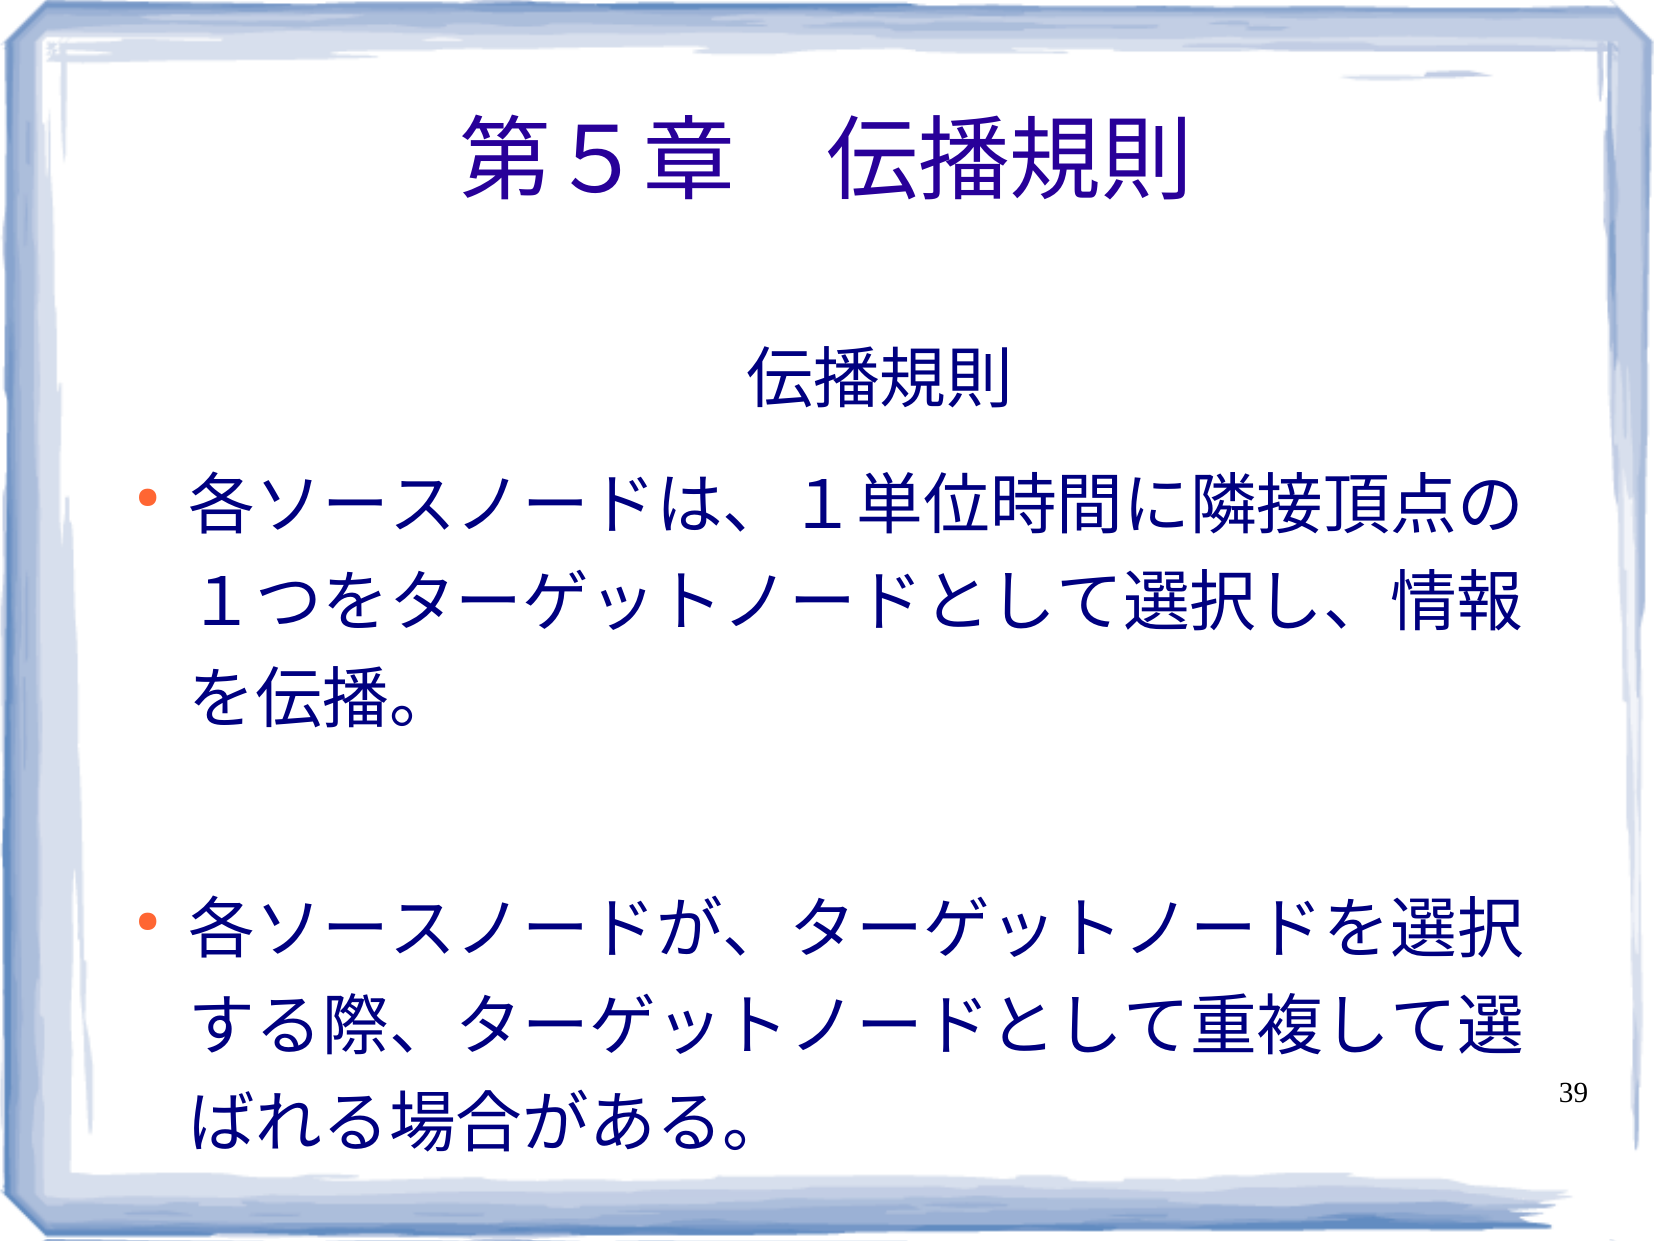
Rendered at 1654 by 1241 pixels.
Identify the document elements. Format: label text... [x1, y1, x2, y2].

list 伝播規則 各ソースノードは、１単位時間に隣接頂点の１つをターゲットノードとして選択し、情報を伝播。 各ソースノードが、ターゲットノードを選択する際、ターゲットノードとして重複して選ばれる場合がある。 [118, 324, 1571, 1128]
picture [0, 0, 1654, 1241]
title 第５章 伝播規則 [82, 49, 1571, 257]
